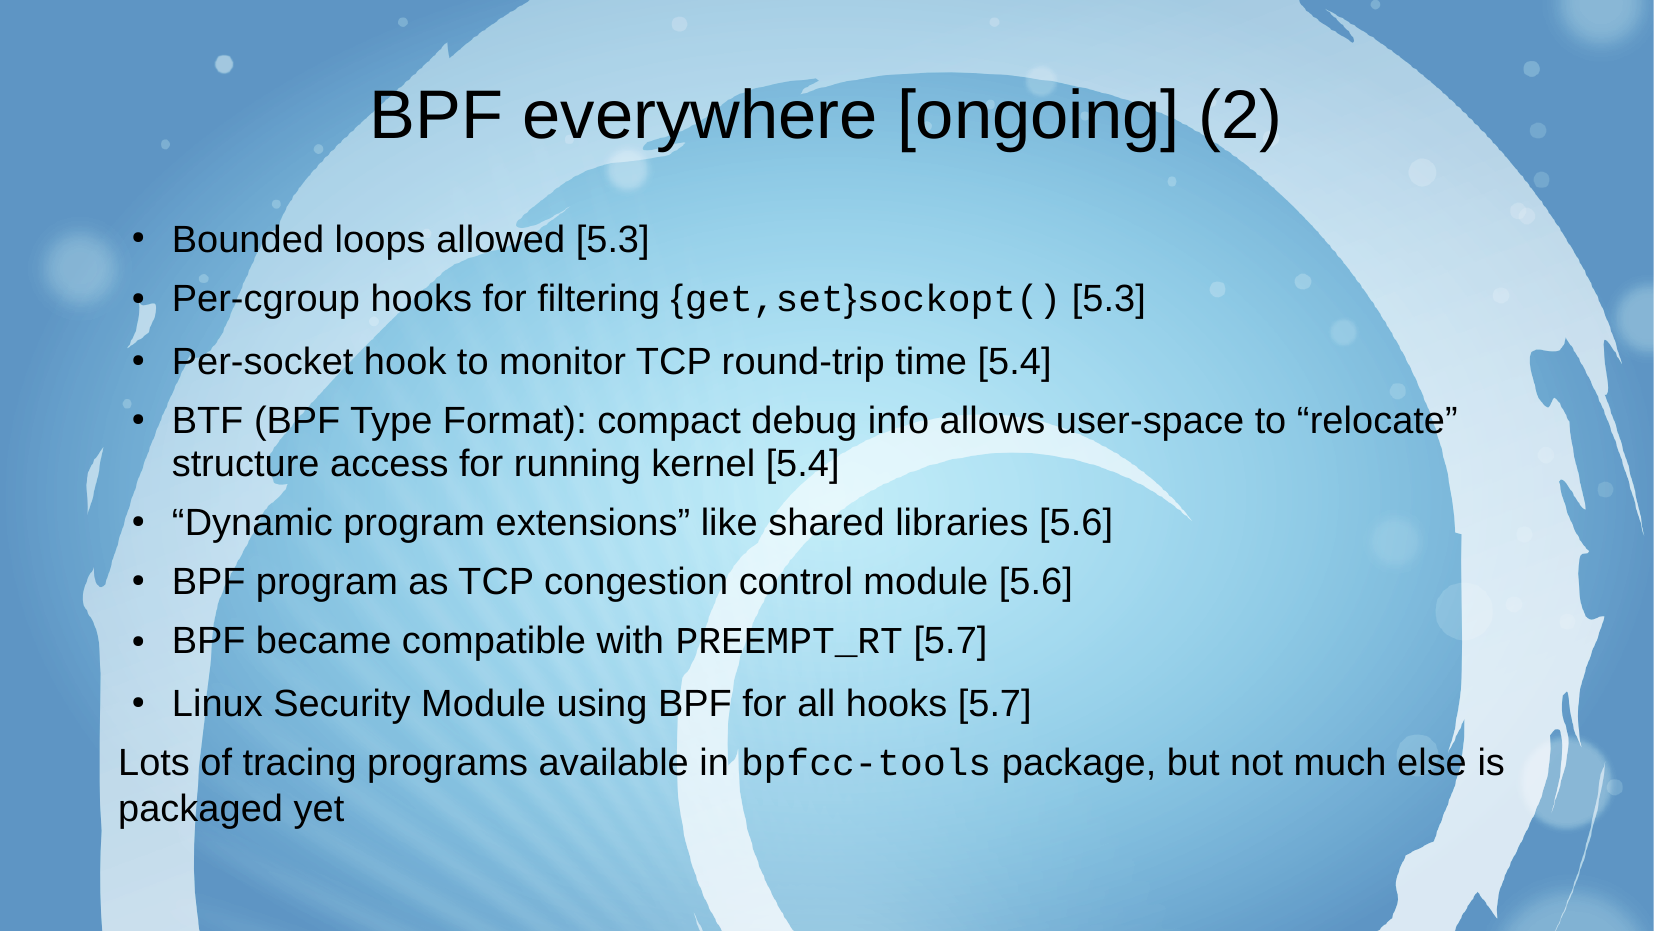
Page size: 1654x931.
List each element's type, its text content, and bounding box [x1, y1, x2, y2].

list Bounded loops allowed [5.3] Per-cgroup hooks for filtering {get,set}sockopt() [5.3] Per-socket hook to monitor TCP round-trip time [5.4] BTF (BPF Type Format): compact debug info allows user-space to “relocate” structure access for running kernel [5.4] “Dynamic program extensions” like shared libraries [5.6] BPF program as TCP congestion control module [5.6] BPF became compatible with PREEMPT_RT [5.7] Linux Security Module using BPF for all hooks [5.7] Lots of tracing programs available in bpfcc-tools package, but not much else is packaged yet [118, 217, 1536, 832]
picture [0, 0, 1654, 931]
title BPF everywhere [ongoing] (2) [118, 37, 1536, 193]
